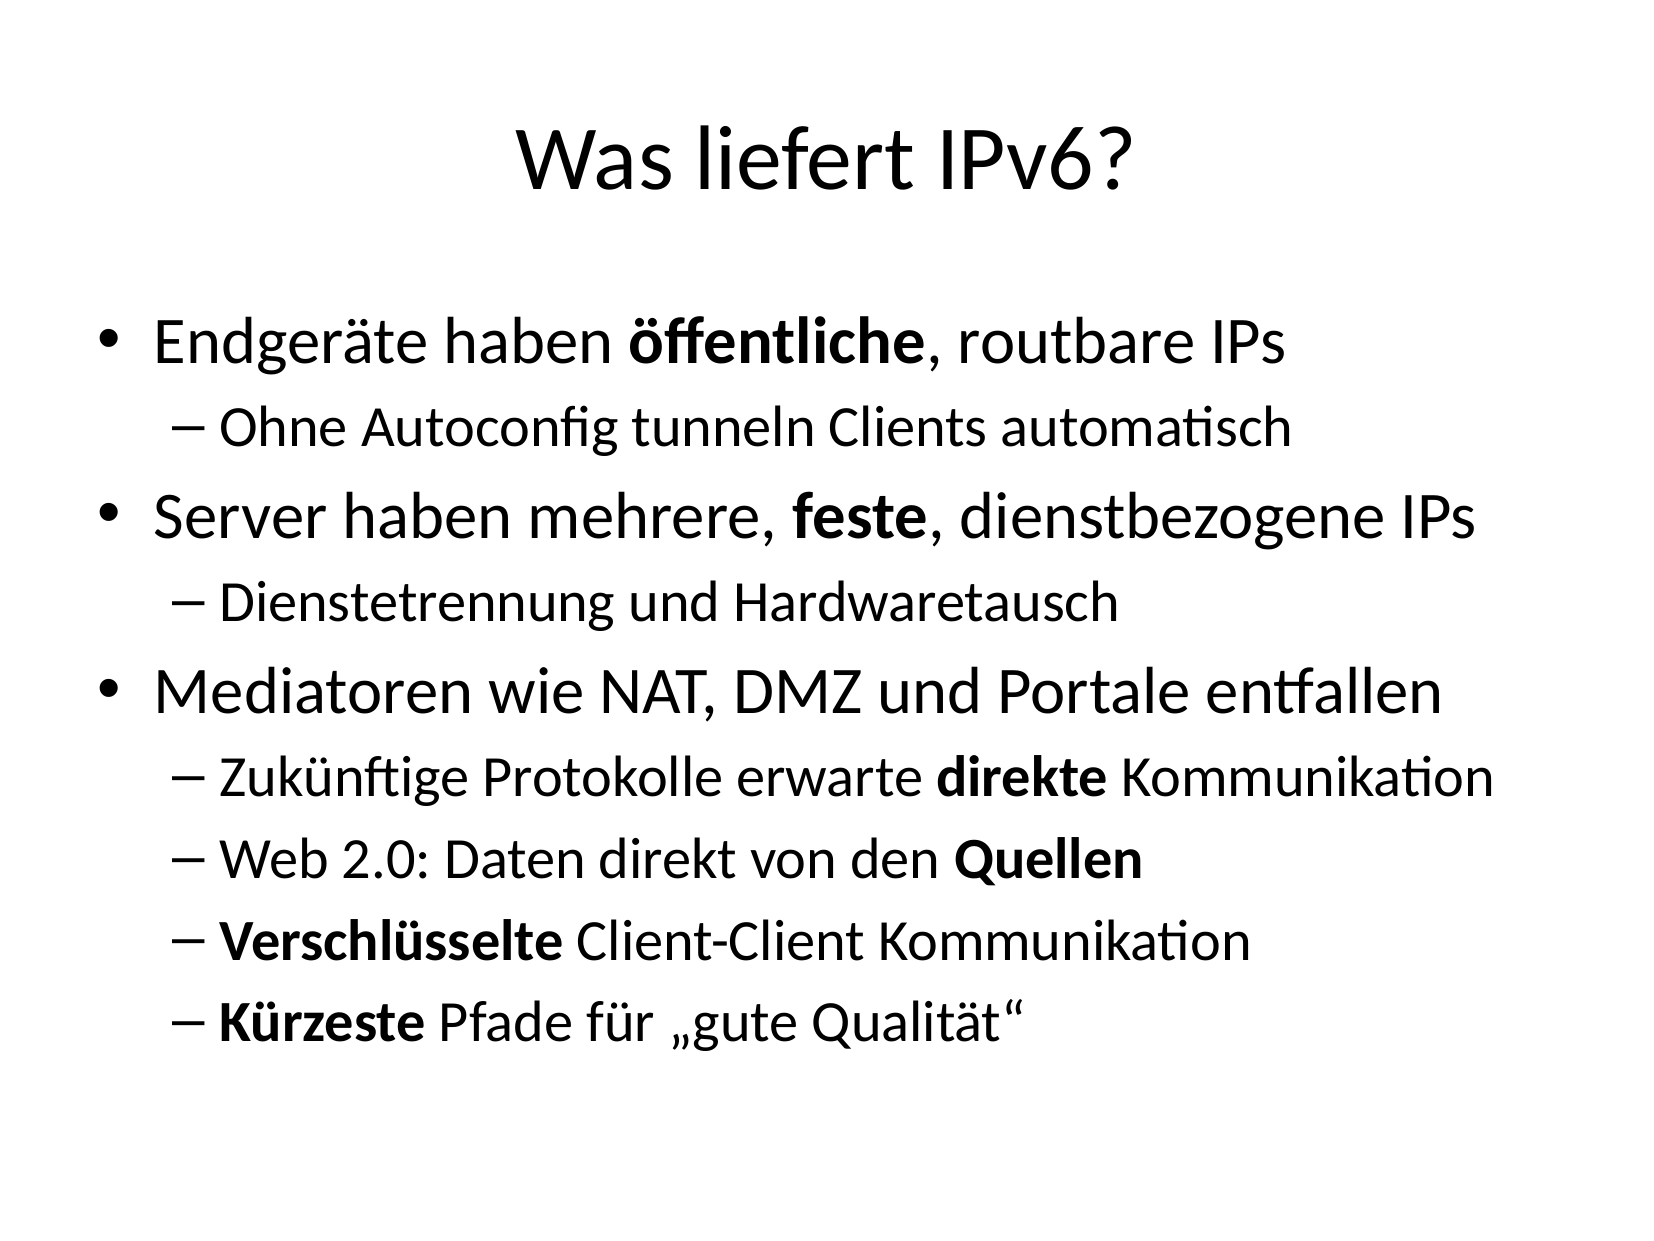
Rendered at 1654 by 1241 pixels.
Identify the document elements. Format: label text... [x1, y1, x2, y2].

list Endgeräte haben öffentliche, routbare IPs Ohne Autoconfig tunneln Clients automatisch Server haben mehrere, feste, dienstbezogene IPs Dienstetrennung und Hardwaretausch Mediatoren wie NAT, DMZ und Portale entfallen Zukünftige Protokolle erwarte direkte Kommunikation Web 2.0: Daten direkt von den Quellen Verschlüsselte Client-Client Kommunikation Kürzeste Pfade für „gute Qualität“ [82, 289, 1571, 1108]
title Was liefert IPv6? [82, 49, 1571, 257]
